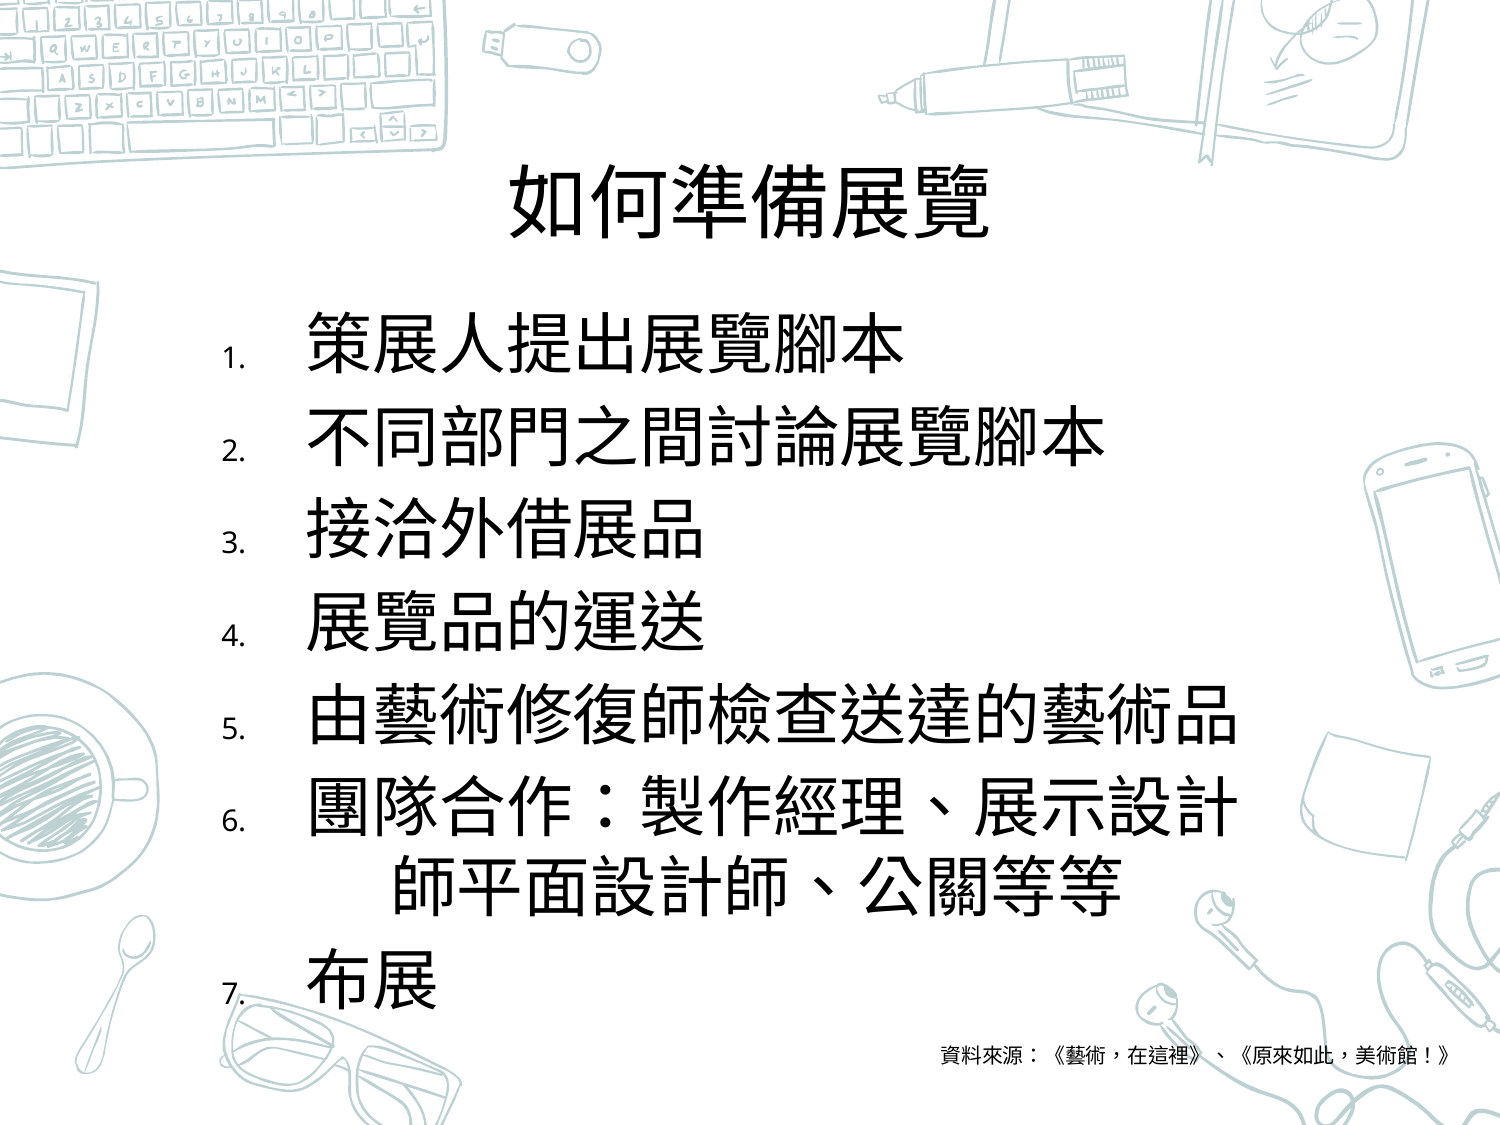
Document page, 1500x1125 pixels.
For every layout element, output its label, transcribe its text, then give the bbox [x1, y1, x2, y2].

title 如何準備展覽 [185, 136, 1315, 264]
text_box 資料來源：《藝術，在這裡》、《原來如此，美術館！》 [915, 1035, 1482, 1100]
list 策展人提出展覽腳本 不同部門之間討論展覽腳本 接洽外借展品 展覽品的運送 由藝術修復師檢查送達的藝術品 團隊合作：製作經理、展示設計師平面設計師、公關等等 布展 [185, 287, 1315, 1053]
